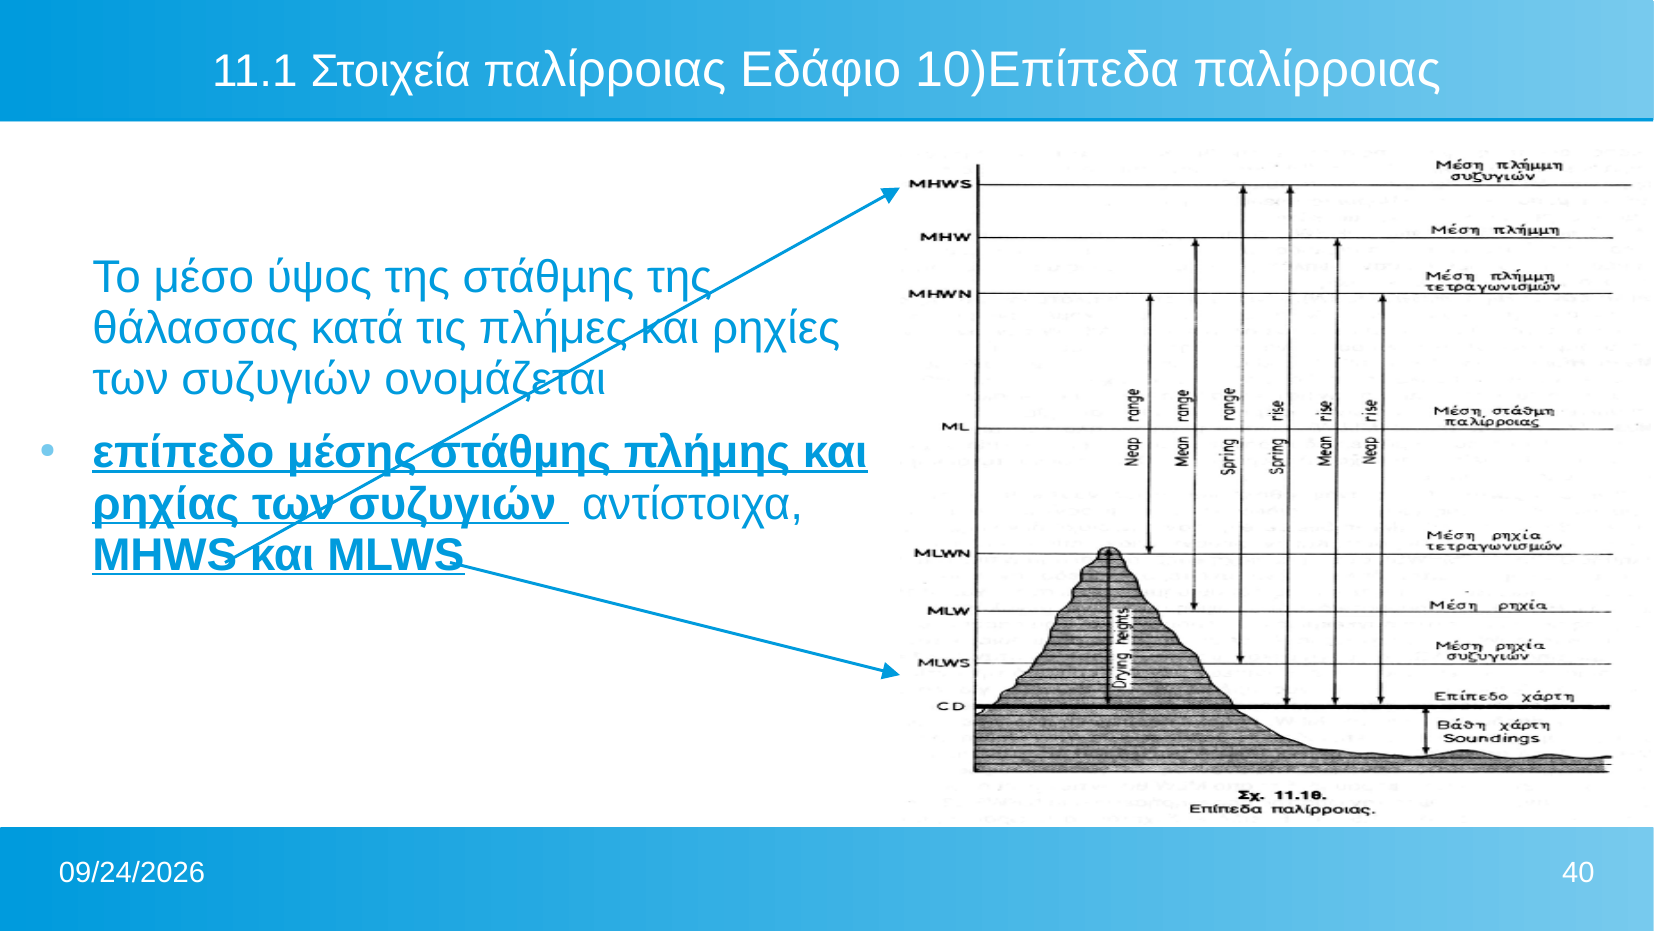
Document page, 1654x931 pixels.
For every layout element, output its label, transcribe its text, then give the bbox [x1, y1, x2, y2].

list Το μέσο ύψος της στάθµης της θάλασσας κατά τις πλήμες και ρηχίες των συζυγιών ονομάζεται επίπεδο µέσης στάθµης πλήμης και ρηχίας των συζυγιών αντίστοιχα, MHWS και MLWS [21, 177, 900, 768]
picture [900, 149, 1651, 826]
title 11.1 Στοιχεία παλίρροιας Εδάφιο 10)Επίπεδα παλίρροιας [59, 29, 1595, 108]
